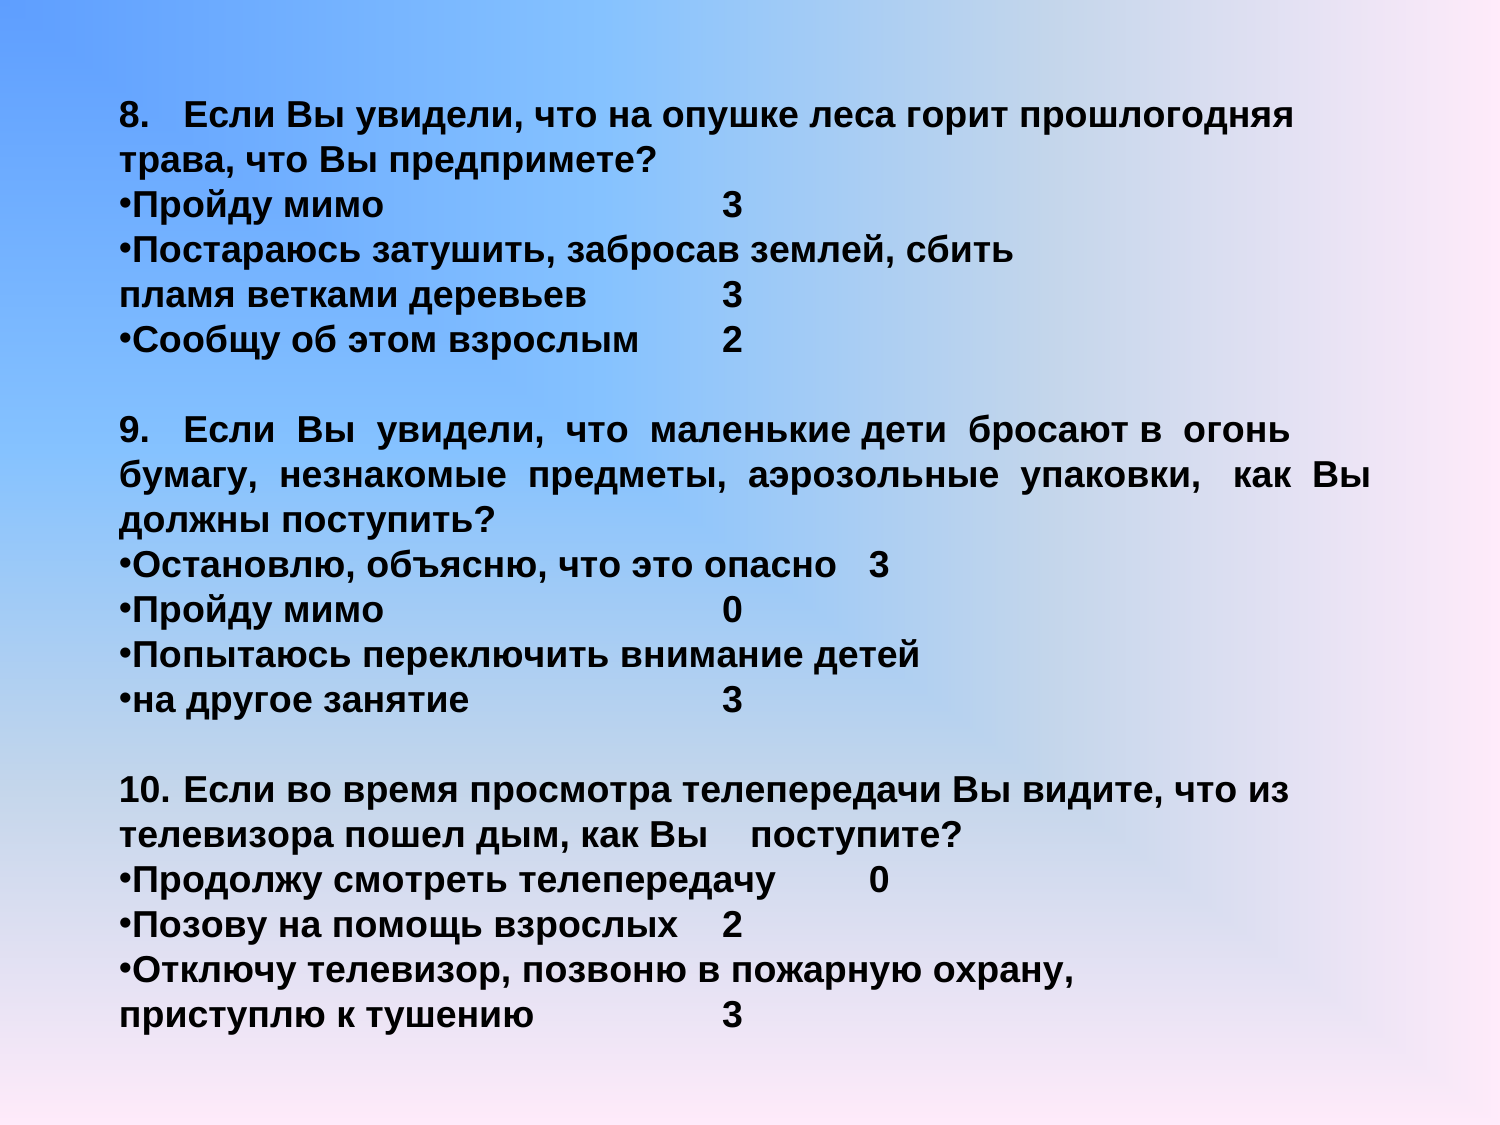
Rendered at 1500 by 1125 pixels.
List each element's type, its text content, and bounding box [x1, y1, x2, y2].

picture [0, 0, 1500, 1125]
text_box 8. Если Вы увидели, что на опушке леса горит прошлогодняя трава, что Вы предпримете? Пройду мимо 3 Постараюсь затушить, забросав землей, сбить пламя ветками деревьев 3 Сообщу об этом взрослым 2 9. Если Вы увидели, что маленькие дети бросают в огонь бумагу, незнакомые предметы, аэрозольные упаковки, как Вы должны поступить? Остановлю, объясню, что это опасно 3 Пройду мимо 0 Попытаюсь переключить внимание детей на другое занятие 3 10. Если во время просмотра телепередачи Вы видите, что из телевизора пошел дым, как Вы поступите? Продолжу смотреть телепередачу 0 Позову на помощь взрослых 2 Отключу телевизор, позвоню в пожарную охрану, приступлю к тушению 3 [104, 82, 1388, 1044]
